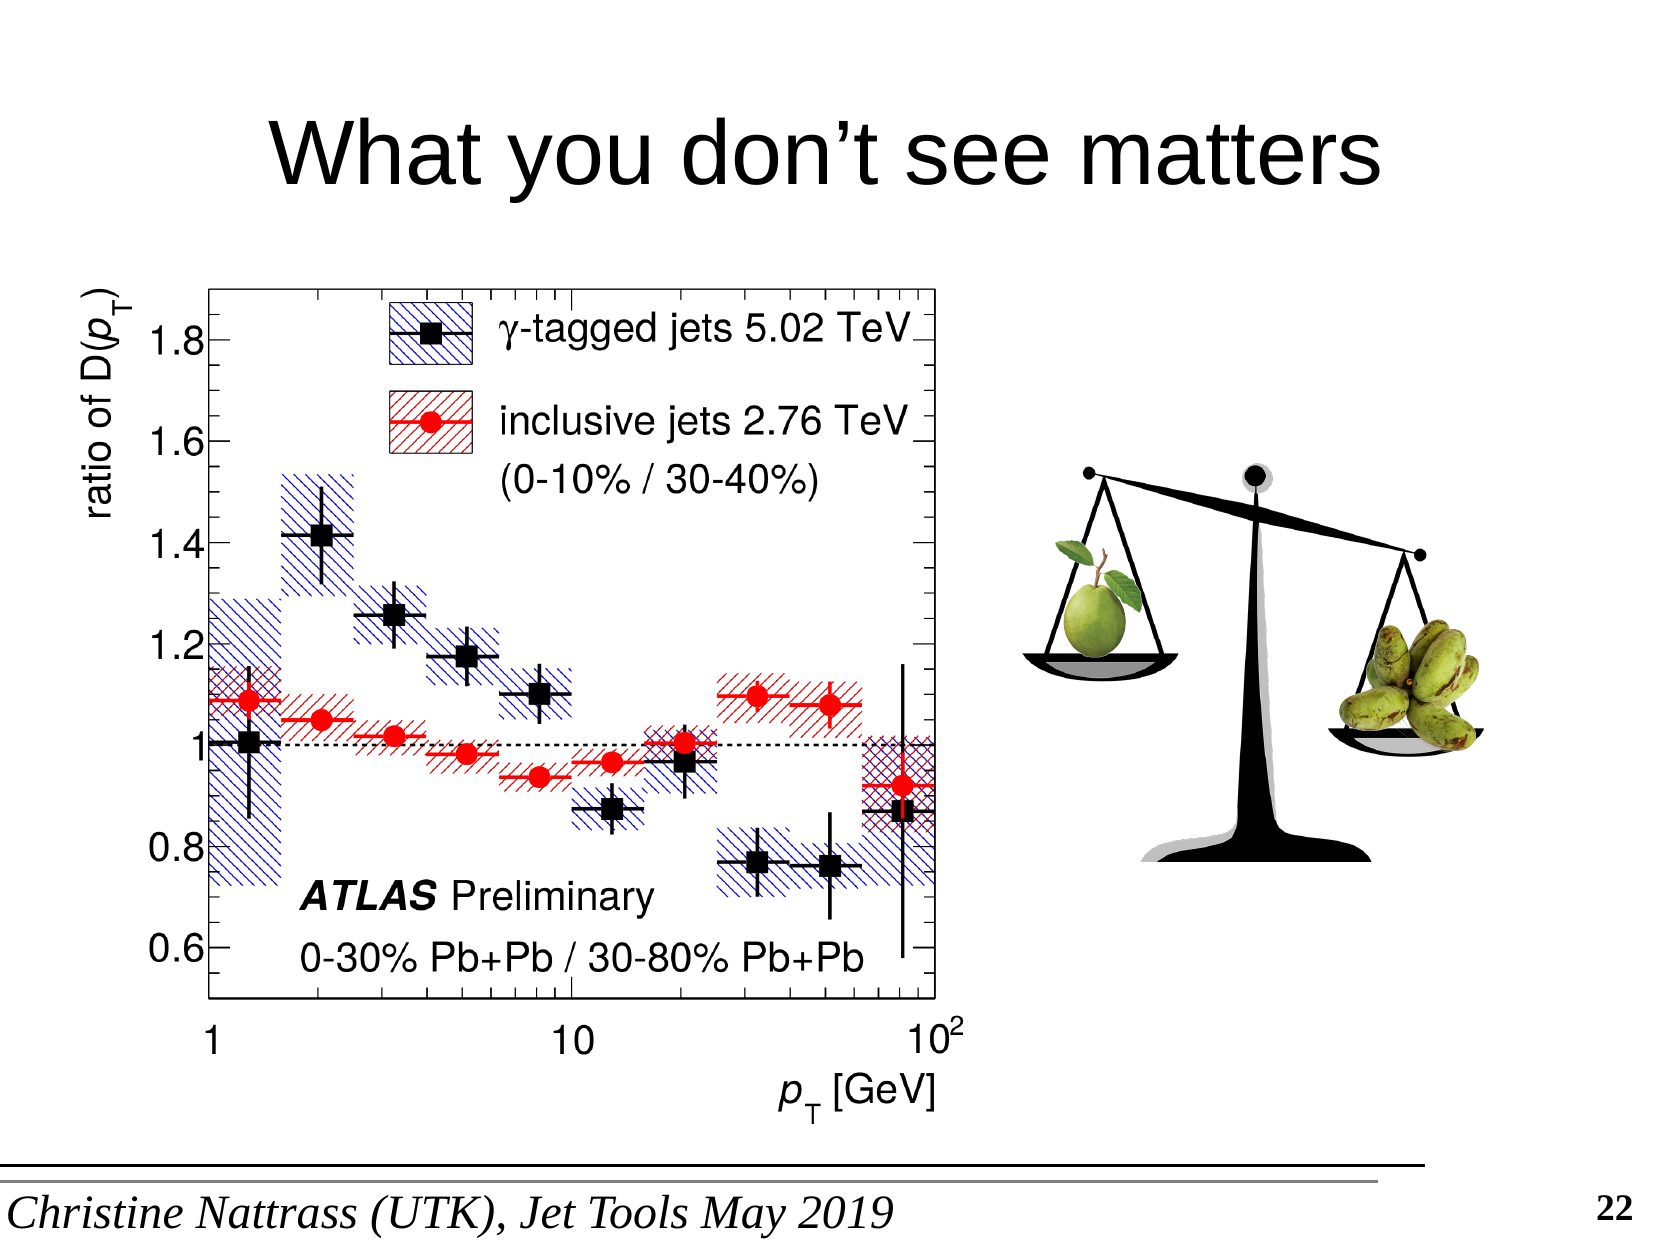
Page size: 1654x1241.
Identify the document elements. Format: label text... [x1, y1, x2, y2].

picture [1017, 463, 1486, 862]
picture [72, 245, 980, 1131]
title What you don’t see matters [82, 49, 1571, 257]
